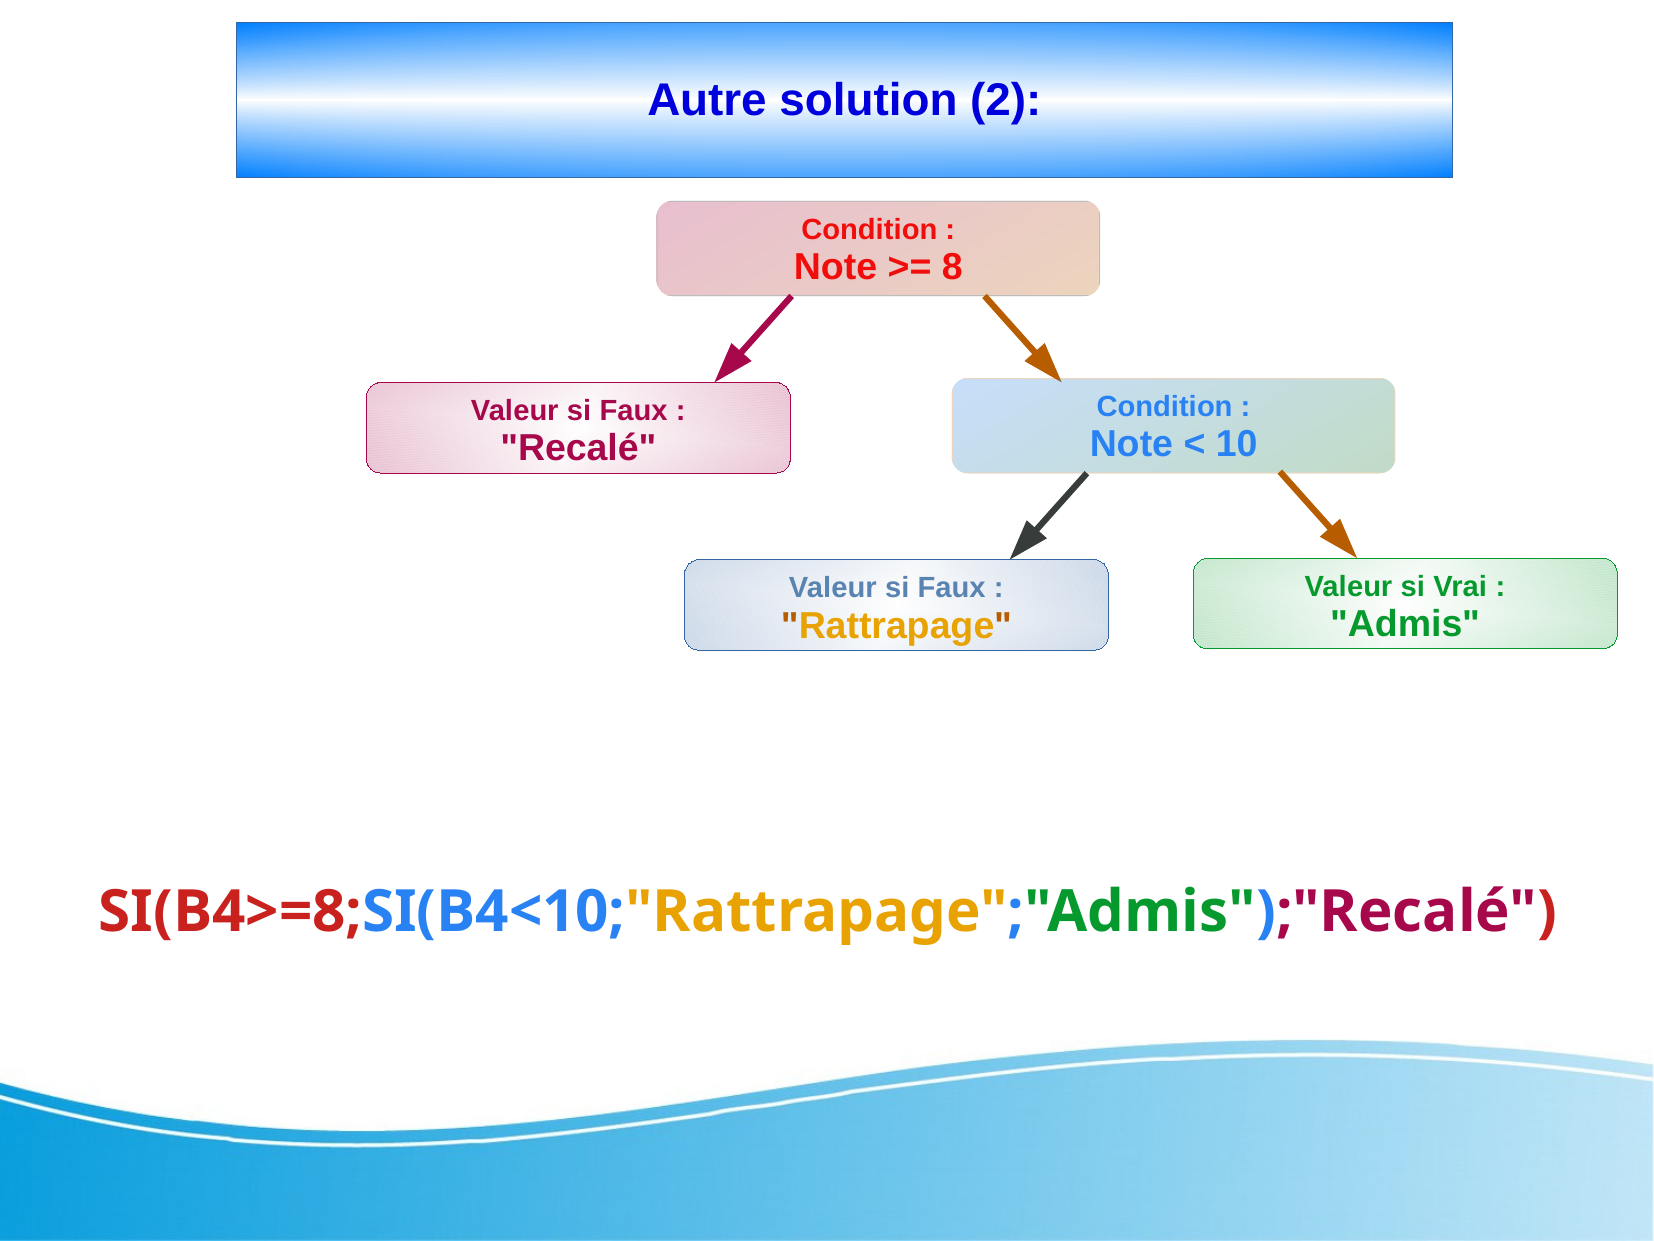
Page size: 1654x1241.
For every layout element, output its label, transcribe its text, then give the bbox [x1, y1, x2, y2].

text_box Valeur si Faux : "Recalé" [366, 382, 791, 474]
text_box Valeur si Vrai : "Admis" [1193, 558, 1618, 649]
picture [0, 1039, 1654, 1241]
text_box Condition : Note >= 8 [656, 200, 1101, 297]
text_box Autre solution (2): [236, 22, 1453, 178]
text_box Valeur si Faux : "Rattrapage" [684, 559, 1109, 651]
text_box SI(B4>=8;SI(B4<10;"Rattrapage";"Admis");"Recalé") [84, 861, 1654, 950]
text_box Condition : Note < 10 [951, 378, 1396, 474]
